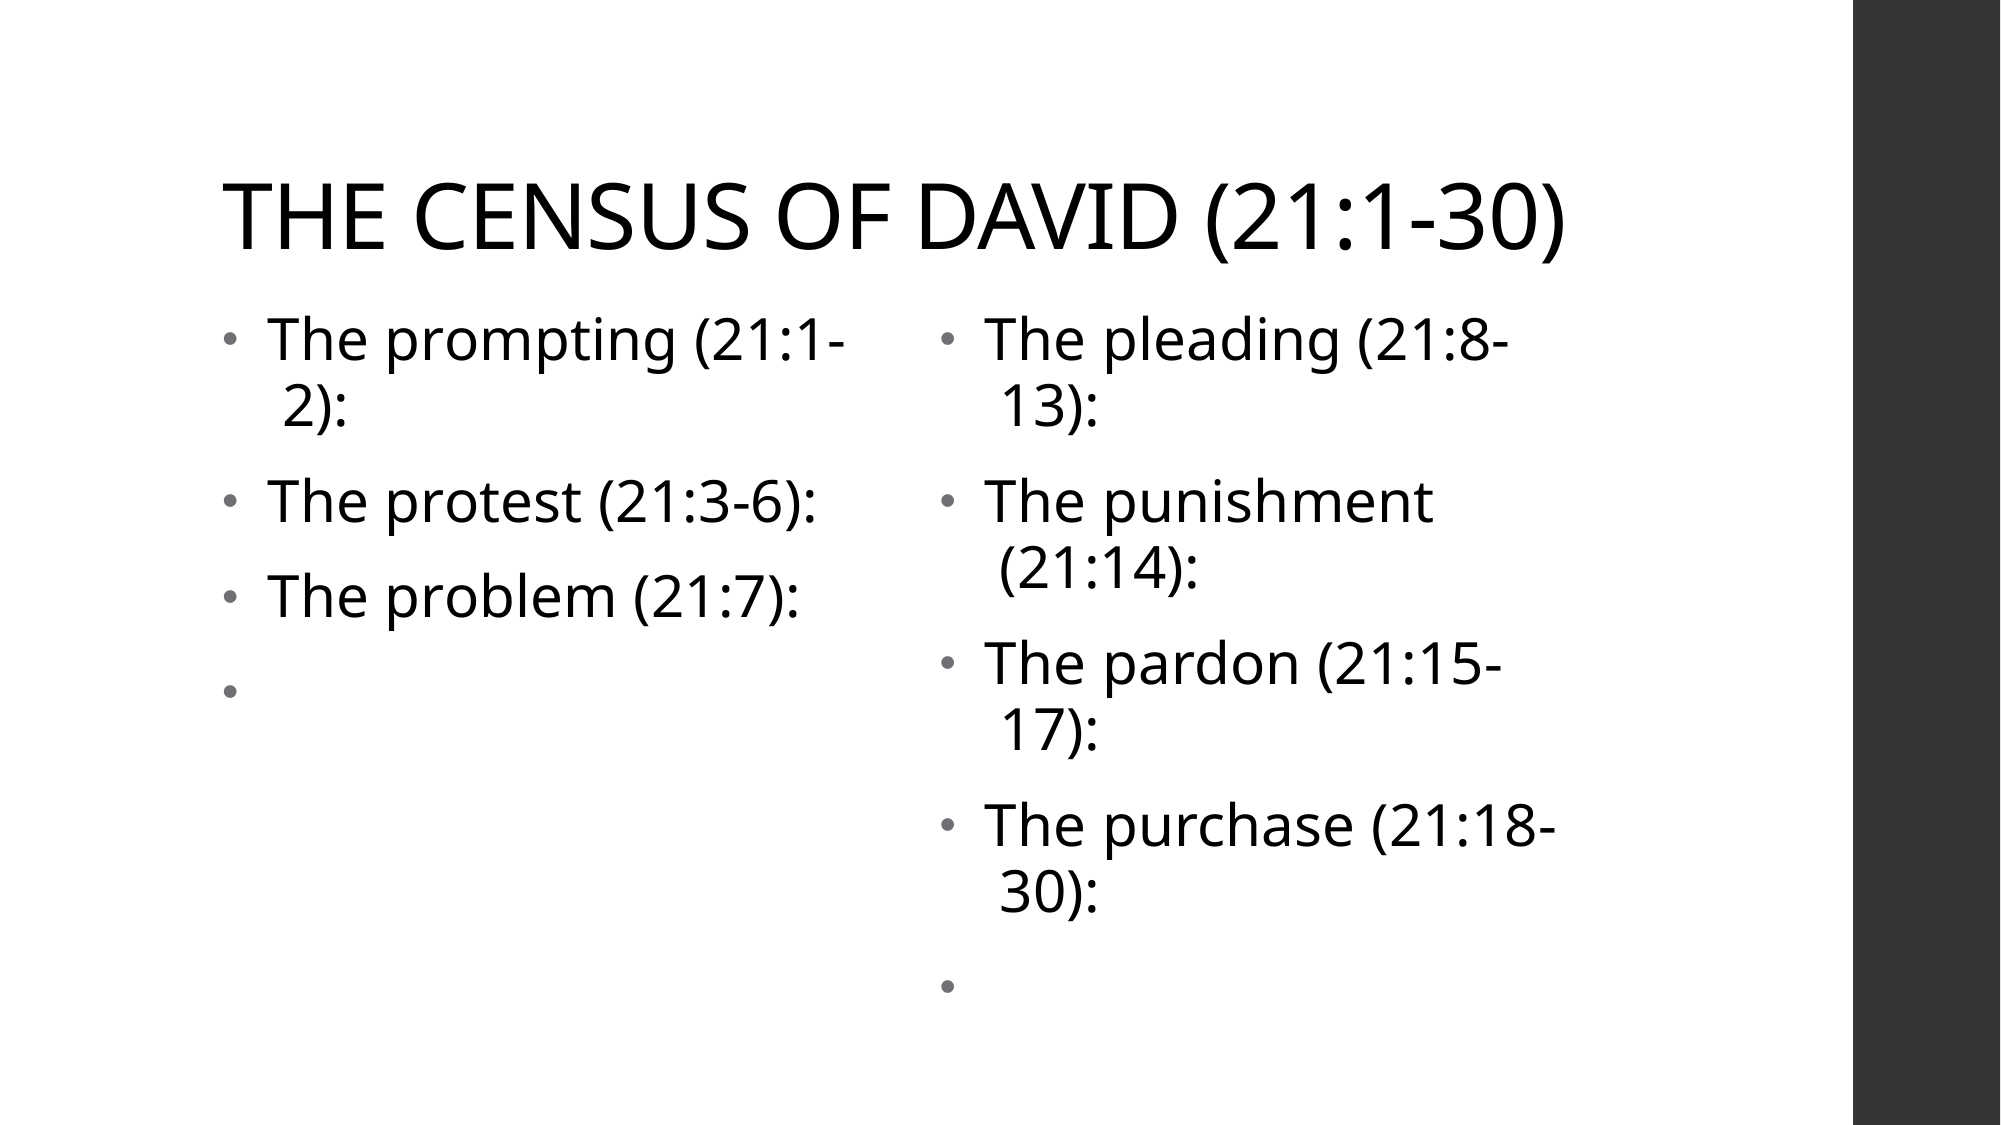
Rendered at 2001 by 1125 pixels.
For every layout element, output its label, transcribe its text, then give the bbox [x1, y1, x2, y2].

list The pleading (21:8-13): The punishment (21:14): The pardon (21:15-17): The purchase (21:18-30): [924, 299, 1617, 1014]
list The prompting (21:1-2): The protest (21:3-6): The problem (21:7): [207, 299, 900, 1014]
title THE CENSUS OF DAVID (21:1-30) [206, 60, 1797, 278]
